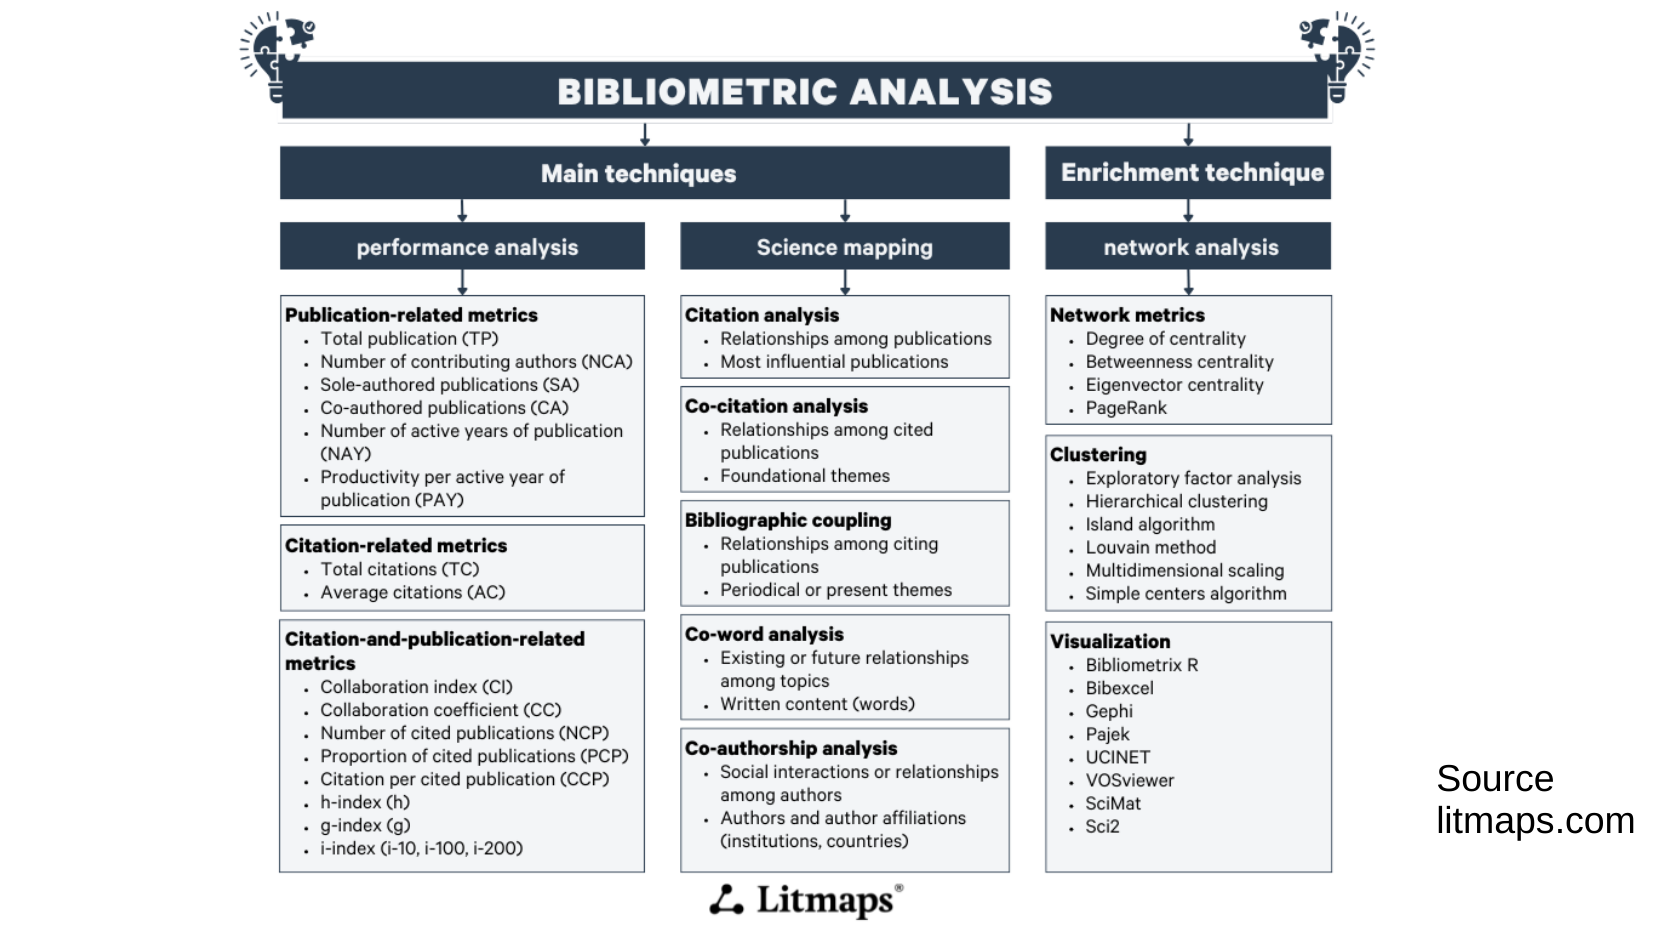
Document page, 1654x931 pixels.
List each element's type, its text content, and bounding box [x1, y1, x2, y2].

text_box Source litmaps.com [1421, 750, 1654, 931]
picture [187, 0, 1428, 931]
